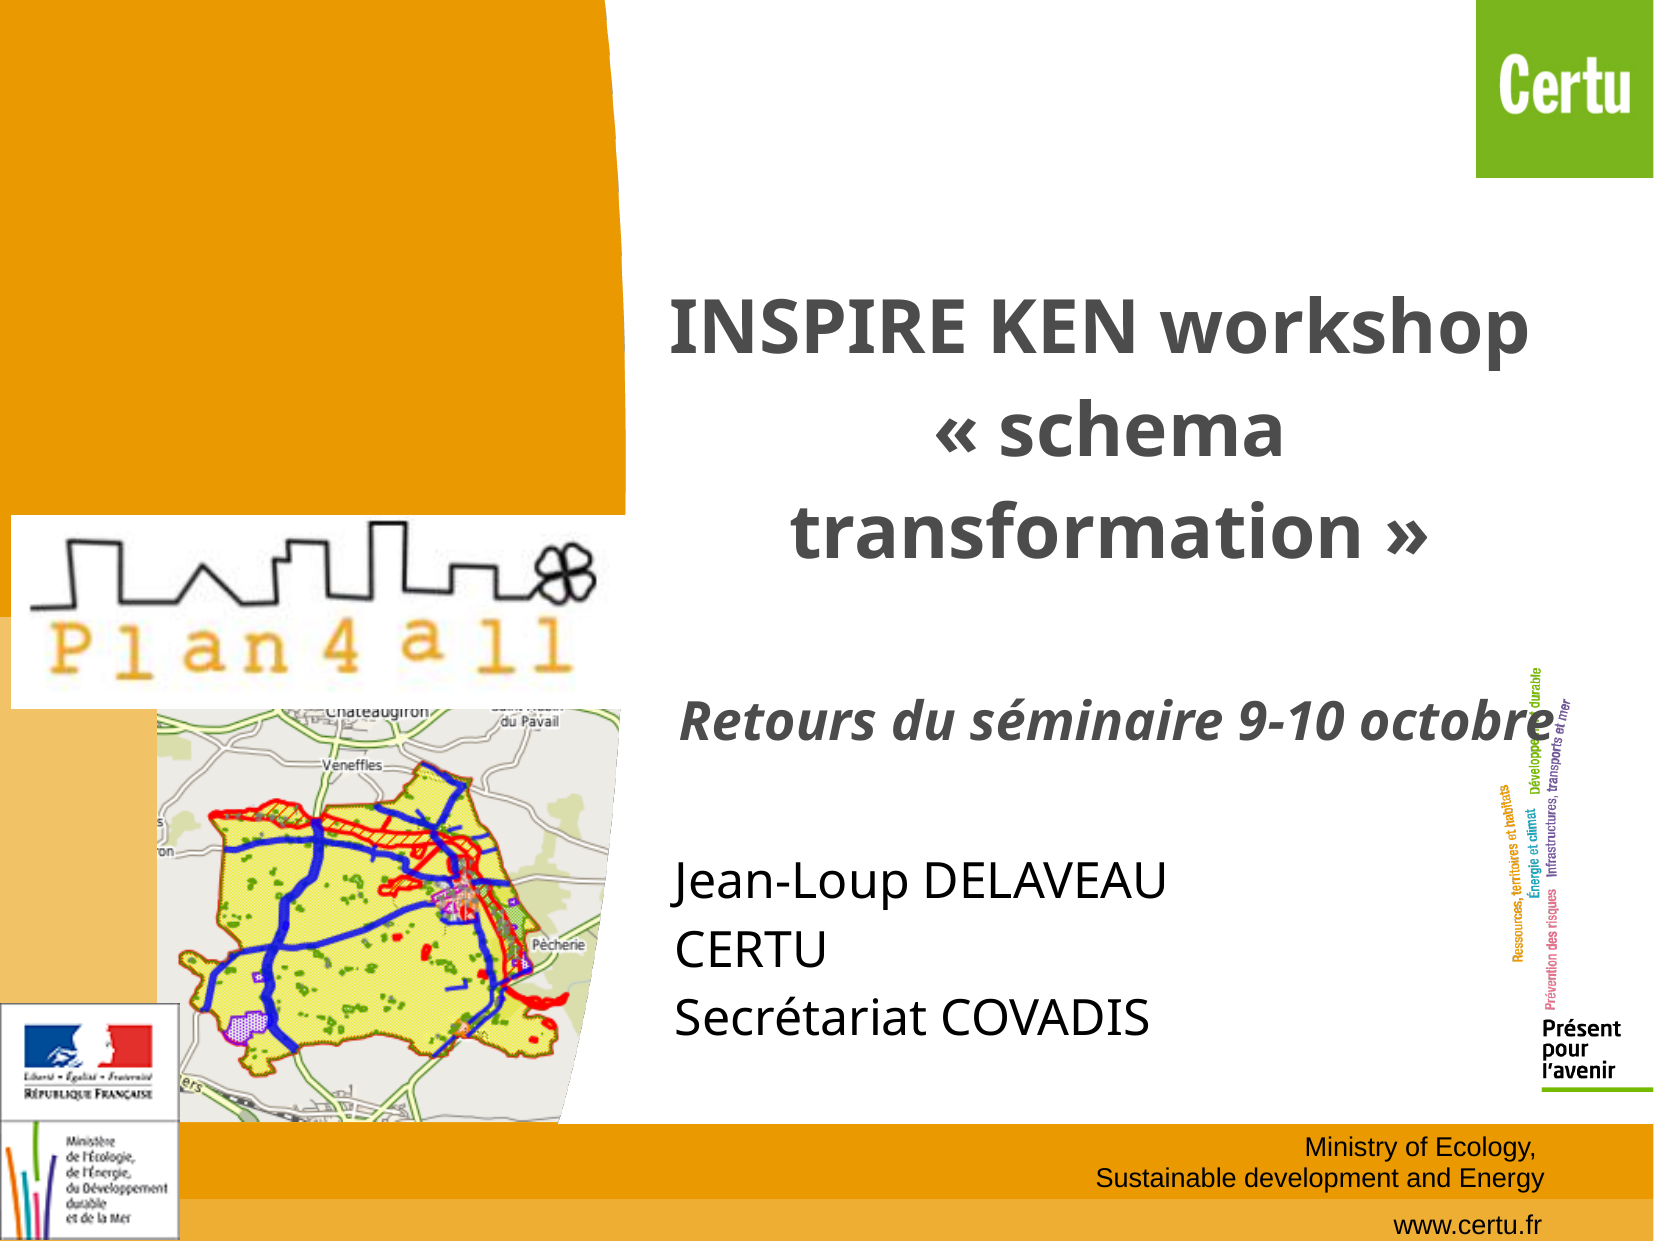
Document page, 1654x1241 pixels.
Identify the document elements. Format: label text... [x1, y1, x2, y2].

text_box Jean-Loup DELAVEAU CERTU Secrétariat COVADIS [639, 844, 1477, 1052]
text_box www.certu.fr [877, 1202, 1557, 1241]
text_box Ministry of Ecology, Sustainable development and Energy [732, 1124, 1559, 1200]
title INSPIRE KEN workshop « schema transformation » Retours du séminaire 9-10 octobre [637, 350, 1583, 680]
picture [0, 0, 1654, 1241]
